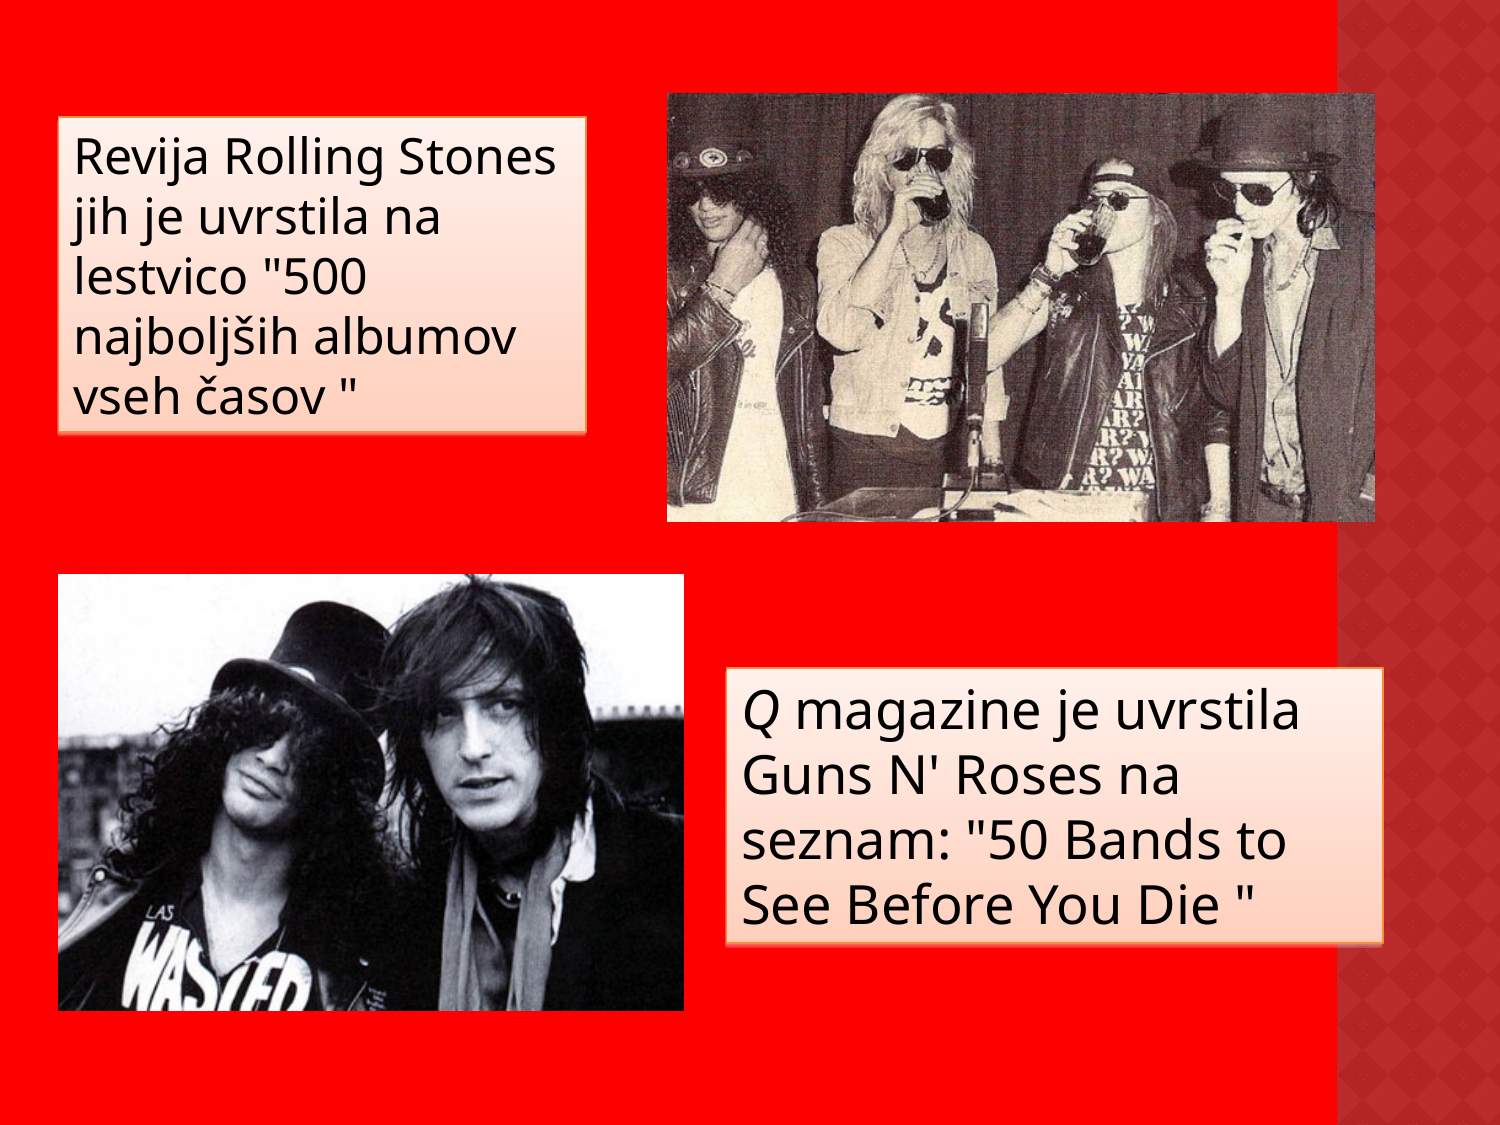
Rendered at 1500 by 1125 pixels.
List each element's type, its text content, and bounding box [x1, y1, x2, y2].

picture [58, 574, 684, 1011]
text_box Q magazine je uvrstila Guns N' Roses na seznam: "50 Bands to See Before You Die " [726, 667, 1383, 943]
picture [667, 93, 1375, 522]
text_box Revija Rolling Stones jih je uvrstila na lestvico "500 najboljših albumov vseh časov " [58, 117, 586, 432]
